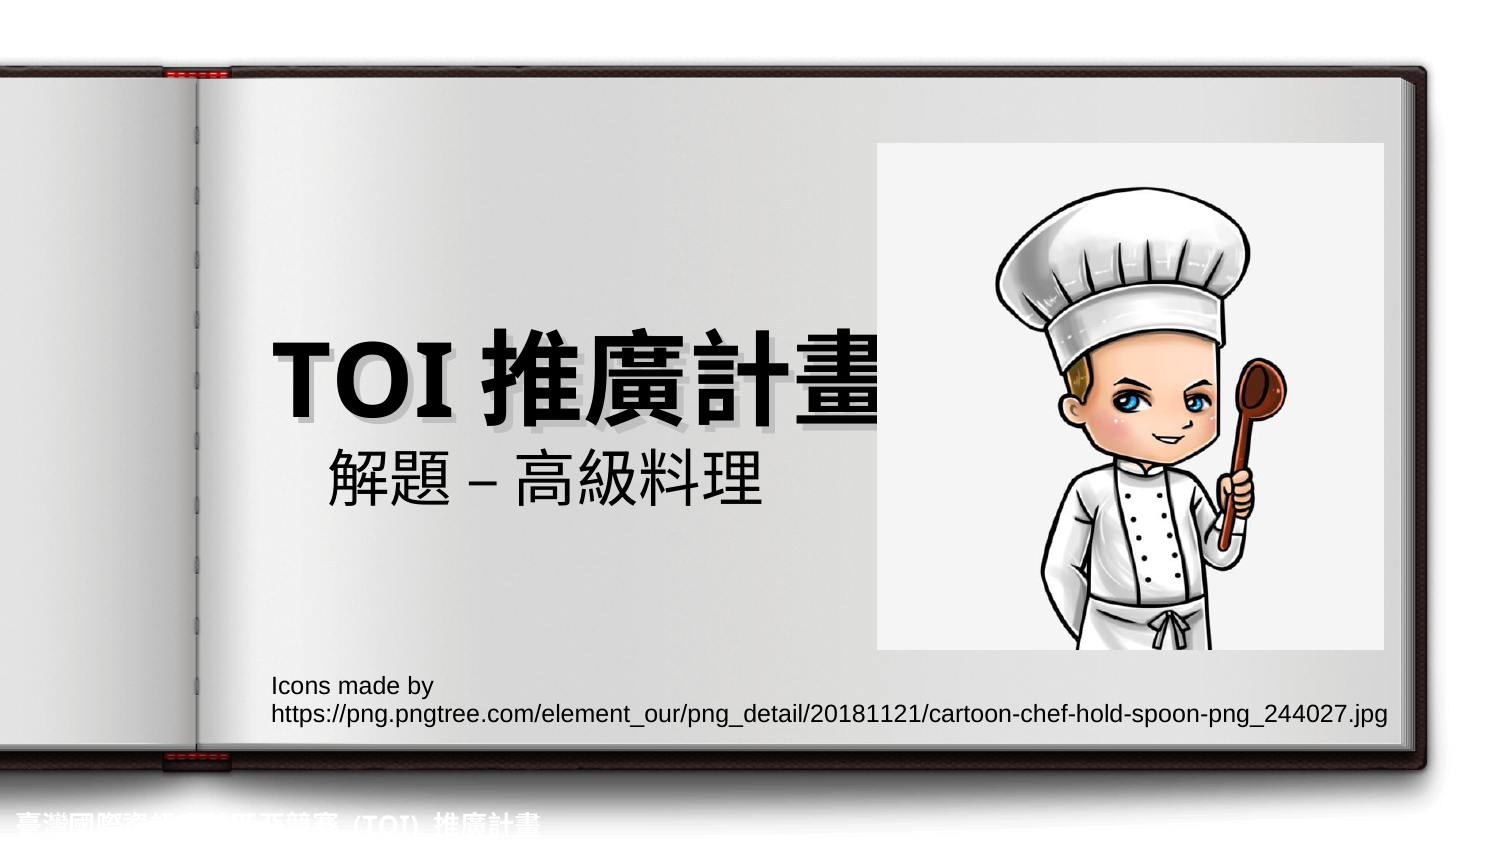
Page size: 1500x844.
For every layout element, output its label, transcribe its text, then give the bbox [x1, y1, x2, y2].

picture [0, 0, 1500, 844]
text_box Icons made by https://png.pngtree.com/element_our/png_detail/20181121/cartoon-chef-hold-spoon-png_244027.jpg [255, 664, 1418, 738]
title TOI推廣計畫 解題 – 高級料理 [255, 262, 877, 565]
